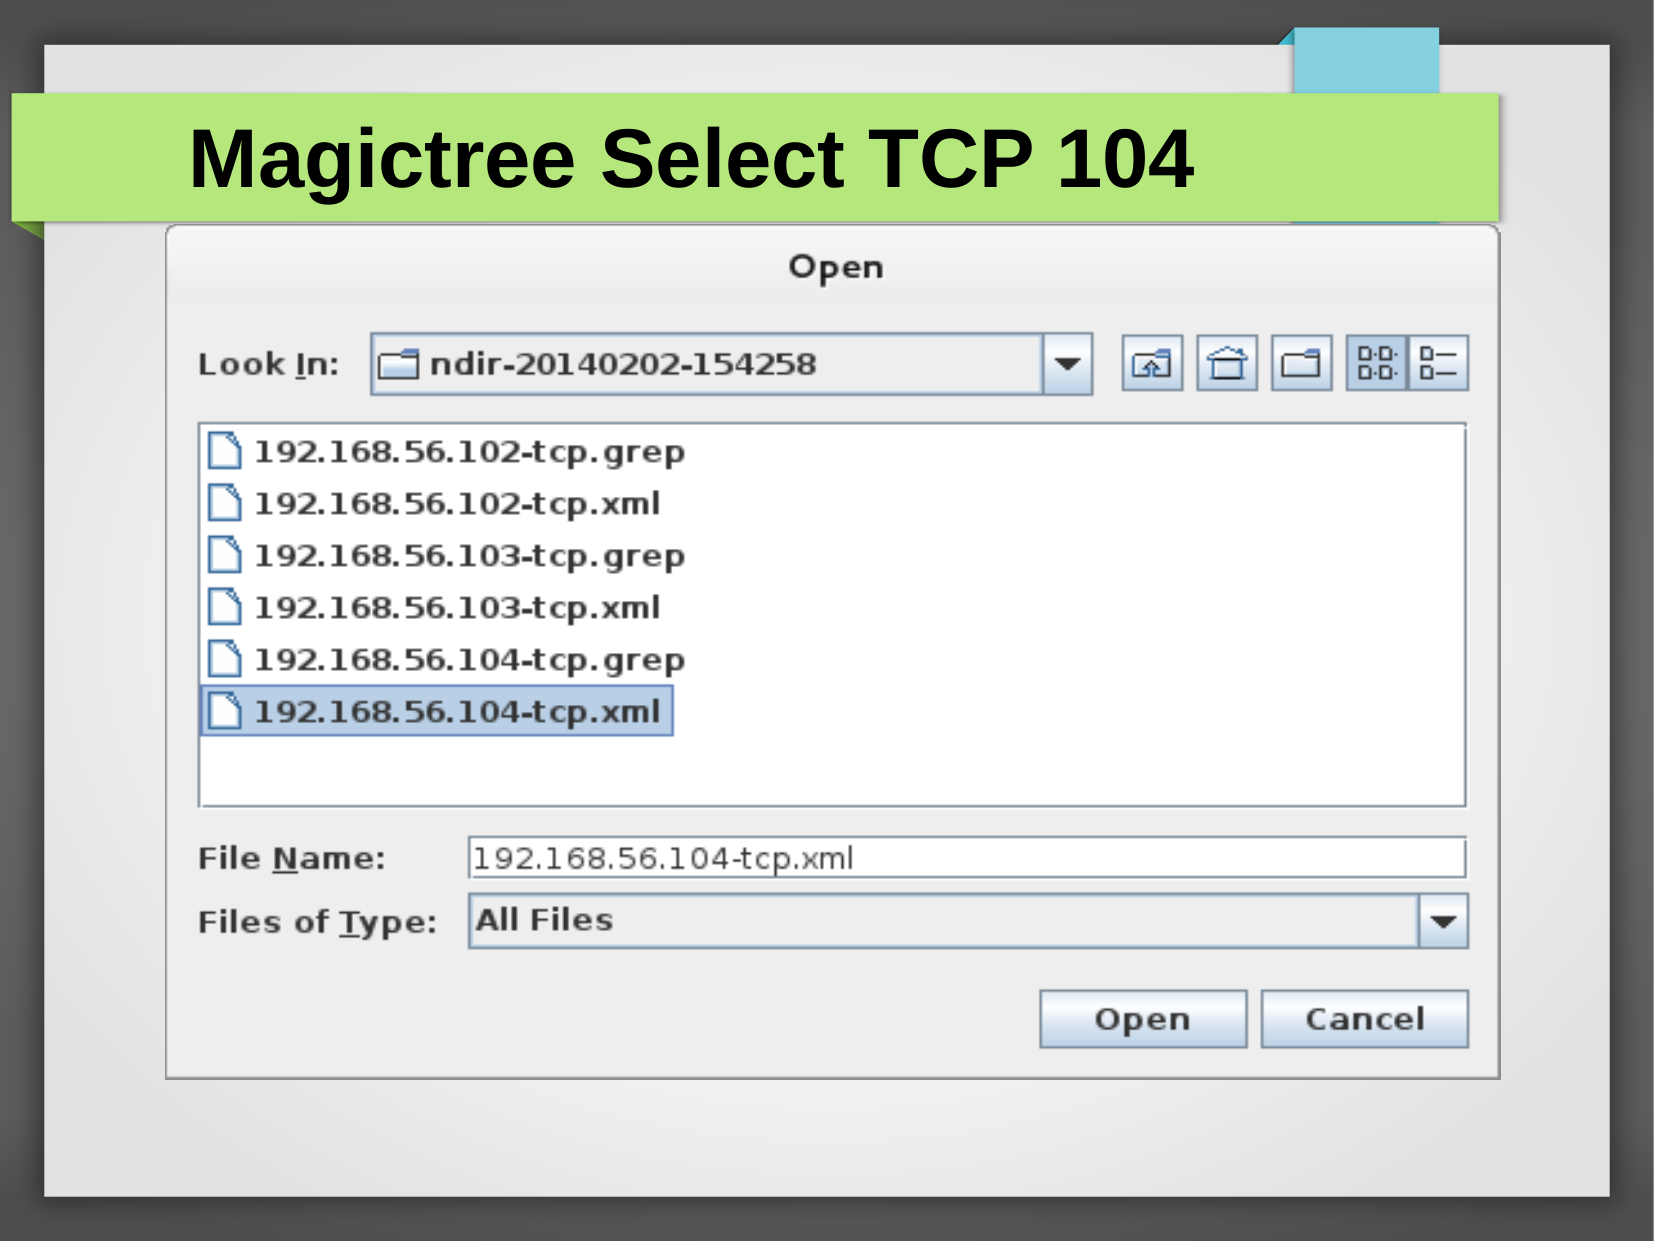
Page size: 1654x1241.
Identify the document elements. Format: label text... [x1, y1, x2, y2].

text_box Magictree Select TCP 104 [174, 105, 1235, 213]
picture [0, 0, 1654, 1241]
